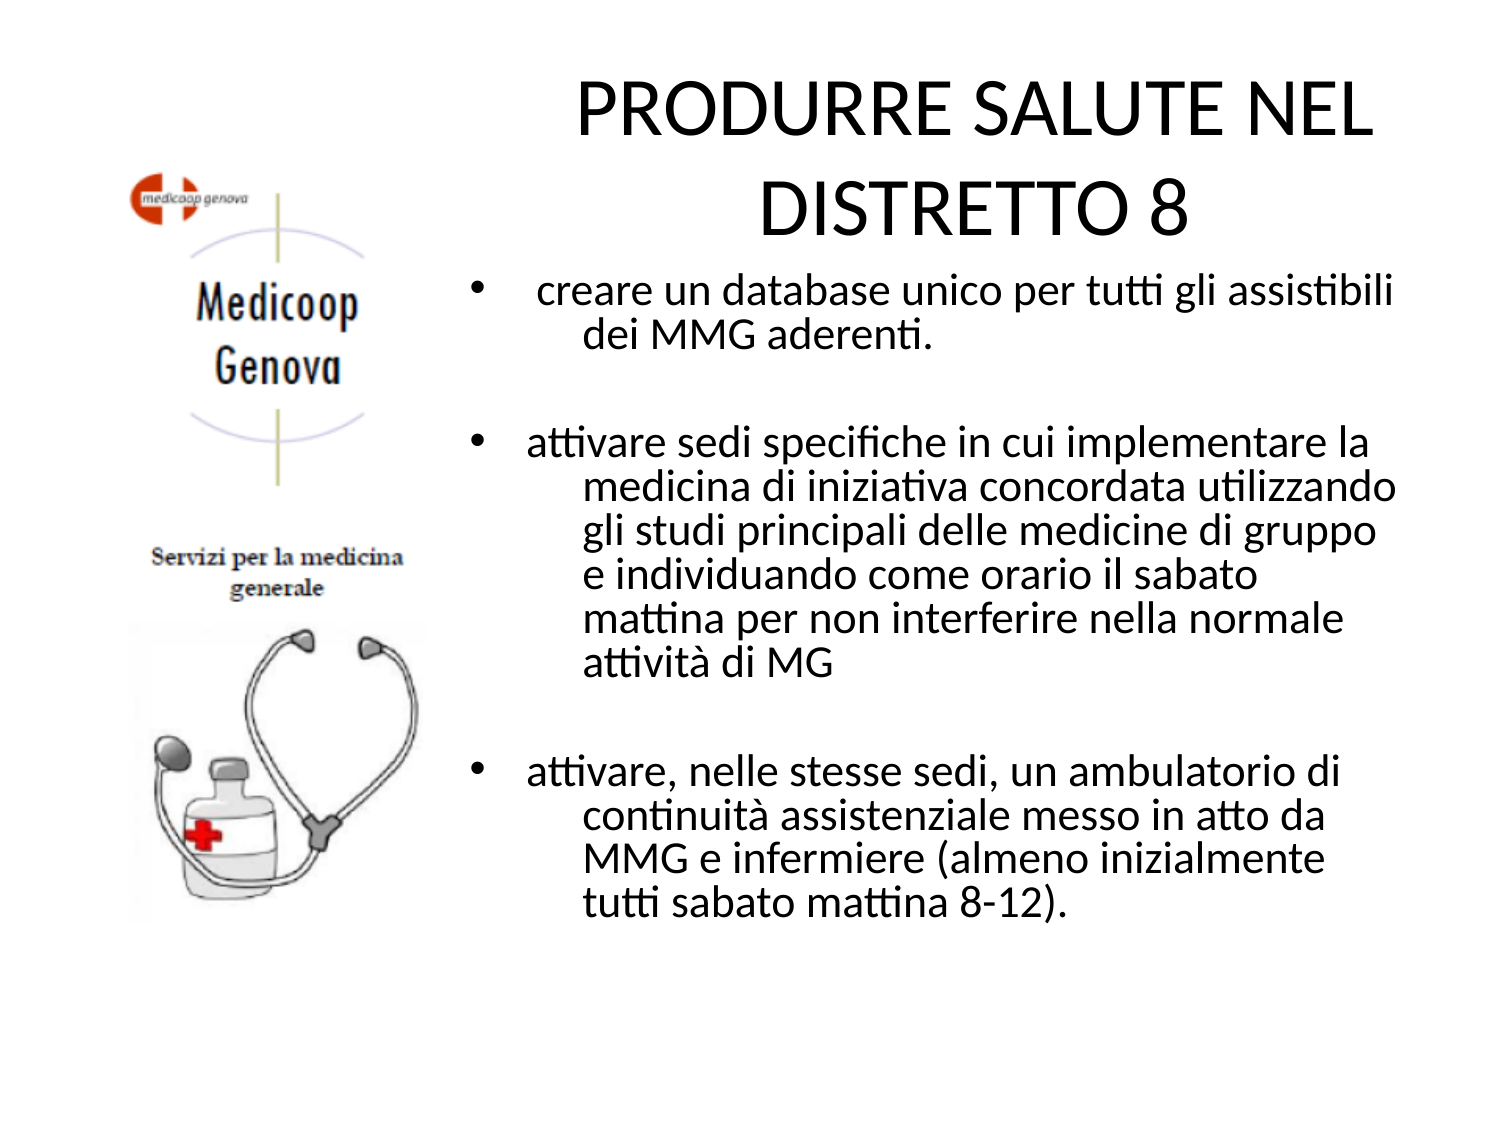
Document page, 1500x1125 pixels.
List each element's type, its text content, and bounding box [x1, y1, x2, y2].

picture [53, 149, 455, 929]
title PRODURRE SALUTE NEL DISTRETTO 8 [525, 45, 1426, 233]
list creare un database unico per tutti gli assistibili dei MMG aderenti. attivare sedi specifiche in cui implementare la medicina di iniziativa concordata utilizzando gli studi principali delle medicine di gruppo e individuando come orario il sabato mattina per non interferire nella normale attività di MG attivare, nelle stesse sedi, un ambulatorio di continuità assistenziale messo in atto da MMG e infermiere (almeno inizialmente tutti sabato mattina 8-12). [454, 262, 1426, 1005]
